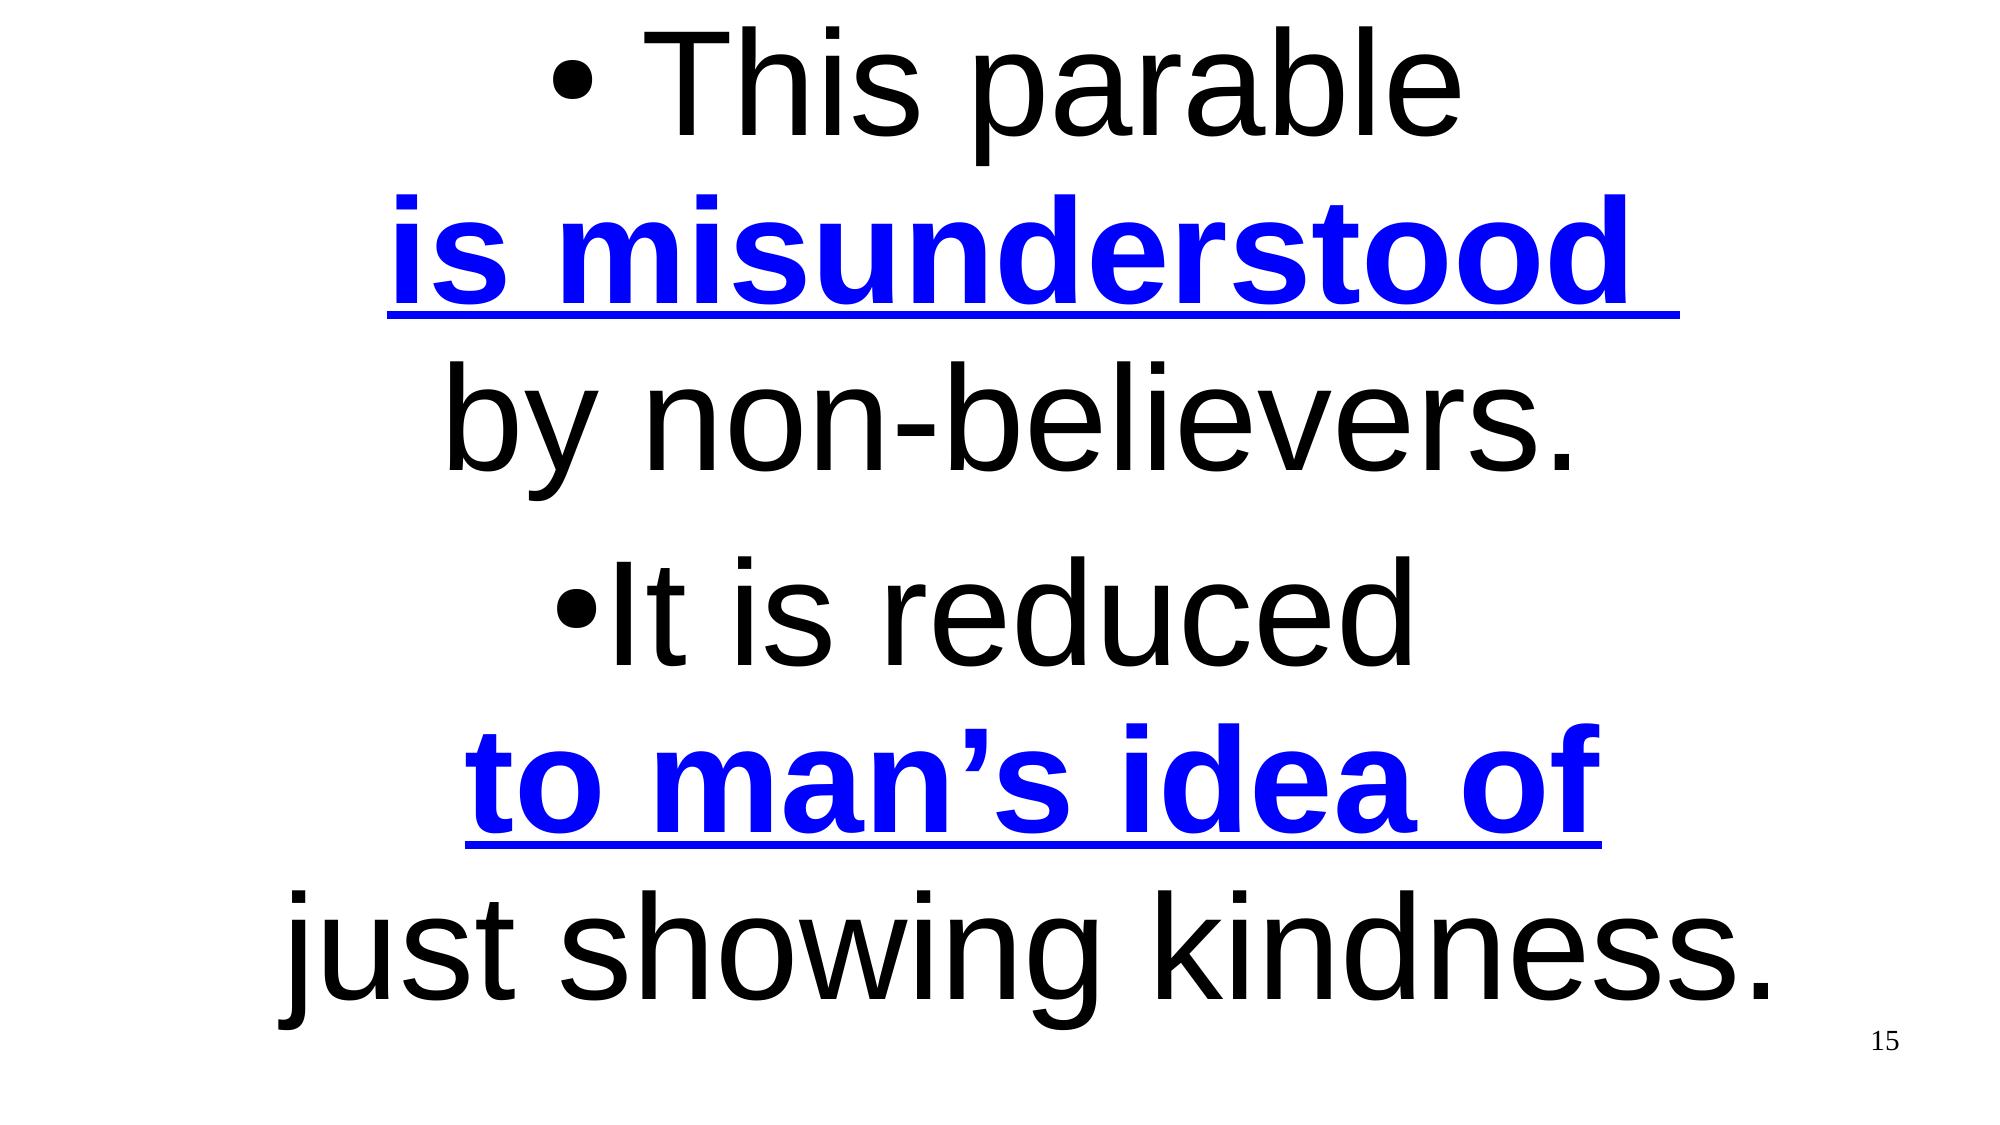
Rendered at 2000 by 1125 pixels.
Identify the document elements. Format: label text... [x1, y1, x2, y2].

list This parable is misunderstood by non-believers. It is reduced to man’s idea of just showing kindness. [0, 0, 1996, 1123]
